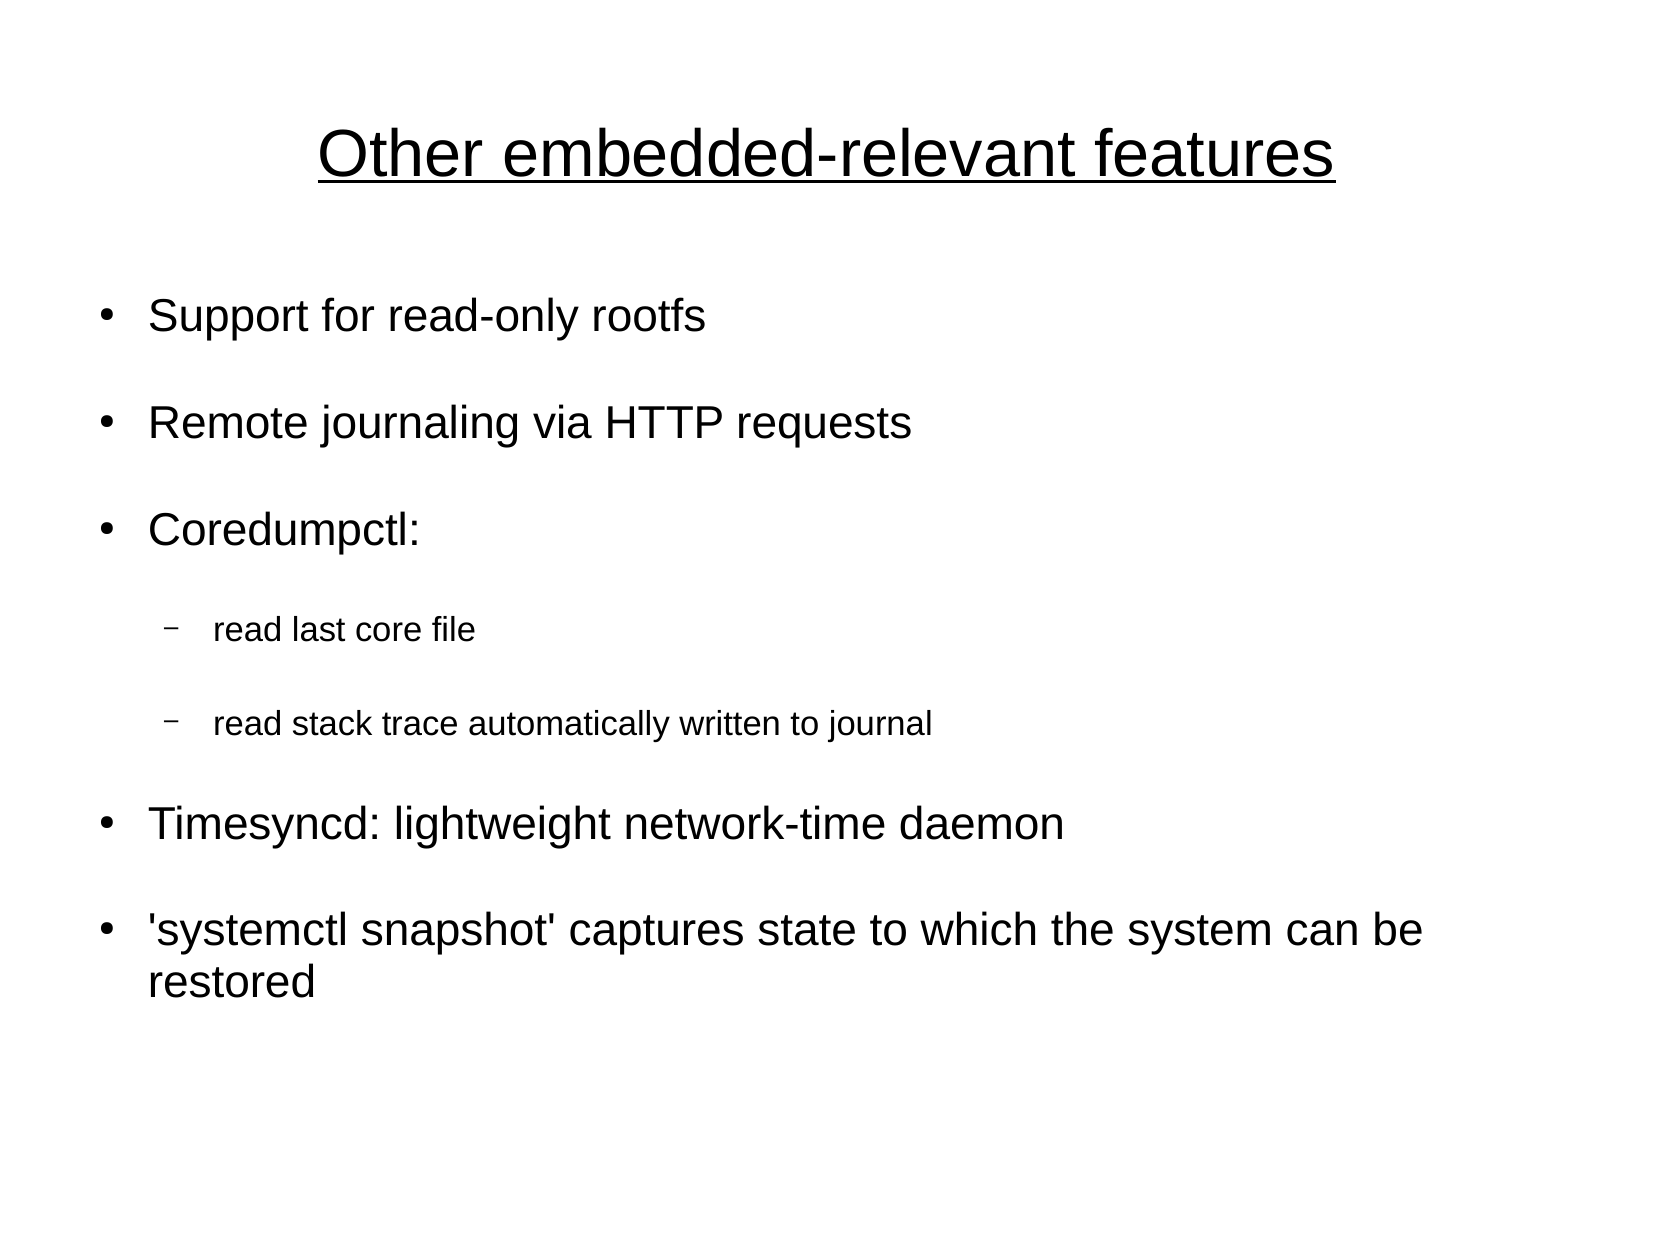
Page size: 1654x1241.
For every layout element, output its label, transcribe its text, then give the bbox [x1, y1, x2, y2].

list Support for read-only rootfs Remote journaling via HTTP requests Coredumpctl: read last core file read stack trace automatically written to journal Timesyncd: lightweight network-time daemon 'systemctl snapshot' captures state to which the system can be restored [82, 290, 1571, 1010]
title Other embedded-relevant features [82, 49, 1571, 257]
